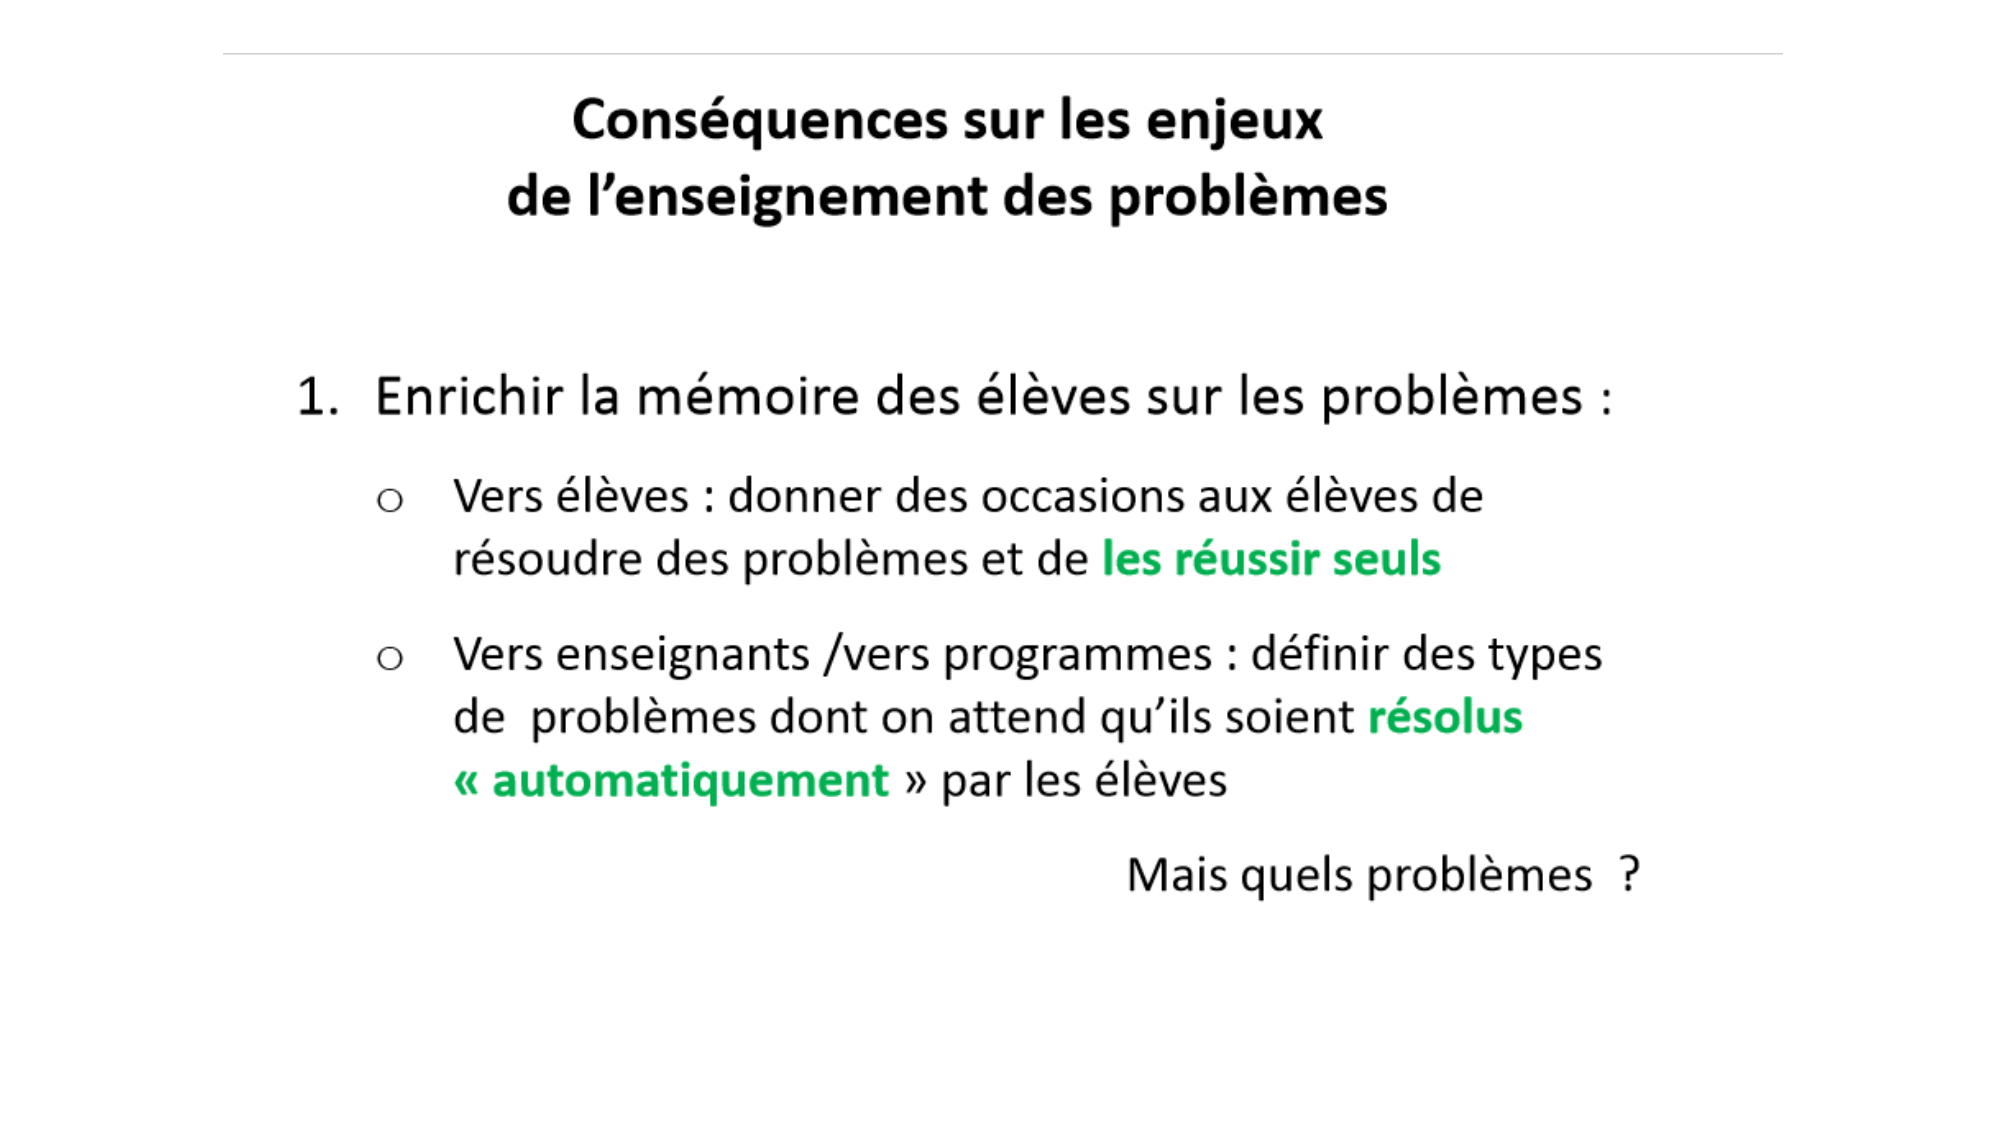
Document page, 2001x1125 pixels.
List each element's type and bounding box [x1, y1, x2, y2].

picture [223, 53, 1783, 948]
